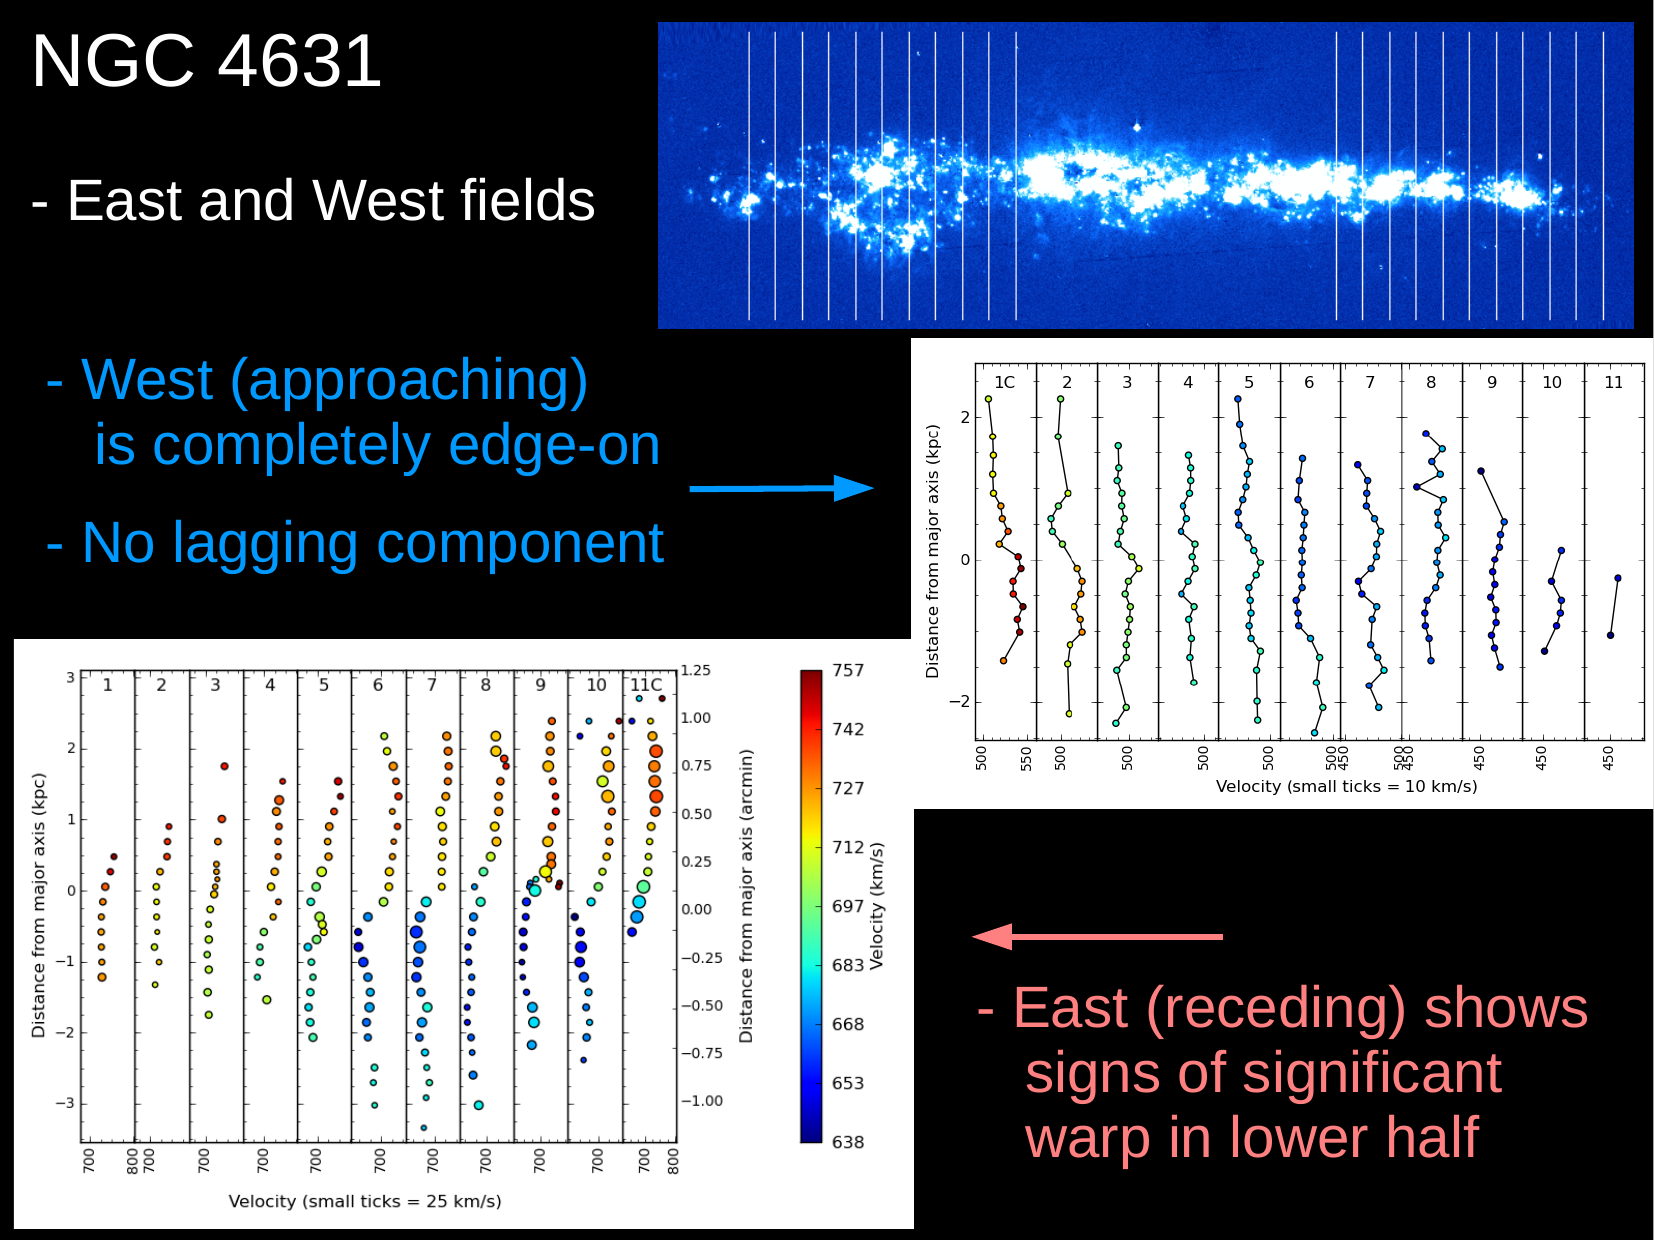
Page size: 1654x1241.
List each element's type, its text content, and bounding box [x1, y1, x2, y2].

text_box NGC 4631 - East and West fields [15, 11, 634, 262]
text_box - East (receding) shows signs of significant warp in lower half [961, 967, 1633, 1178]
text_box - West (approaching) is completely edge-on - No lagging component [31, 339, 819, 582]
picture [658, 22, 1634, 329]
picture [13, 338, 1654, 1229]
